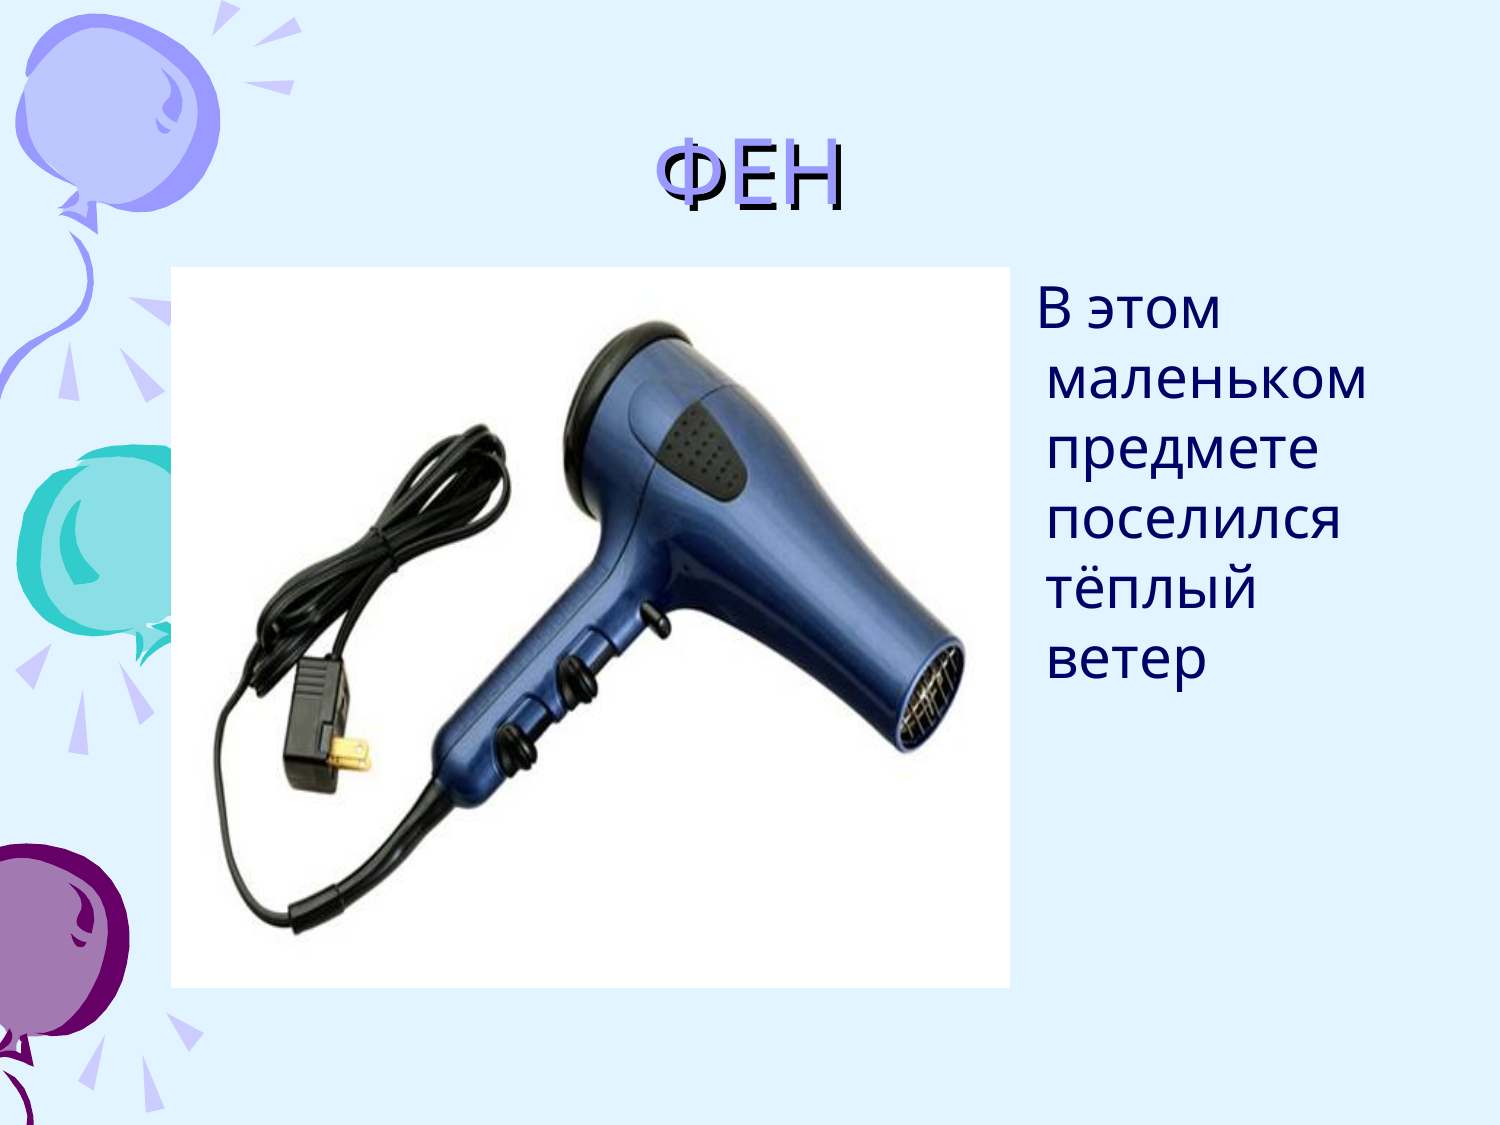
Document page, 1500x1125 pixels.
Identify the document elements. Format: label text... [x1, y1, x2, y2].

picture [171, 267, 1010, 988]
list В этом маленьком предмете поселился тёплый ветер [974, 262, 1425, 994]
title ФЕН [72, 16, 1426, 233]
